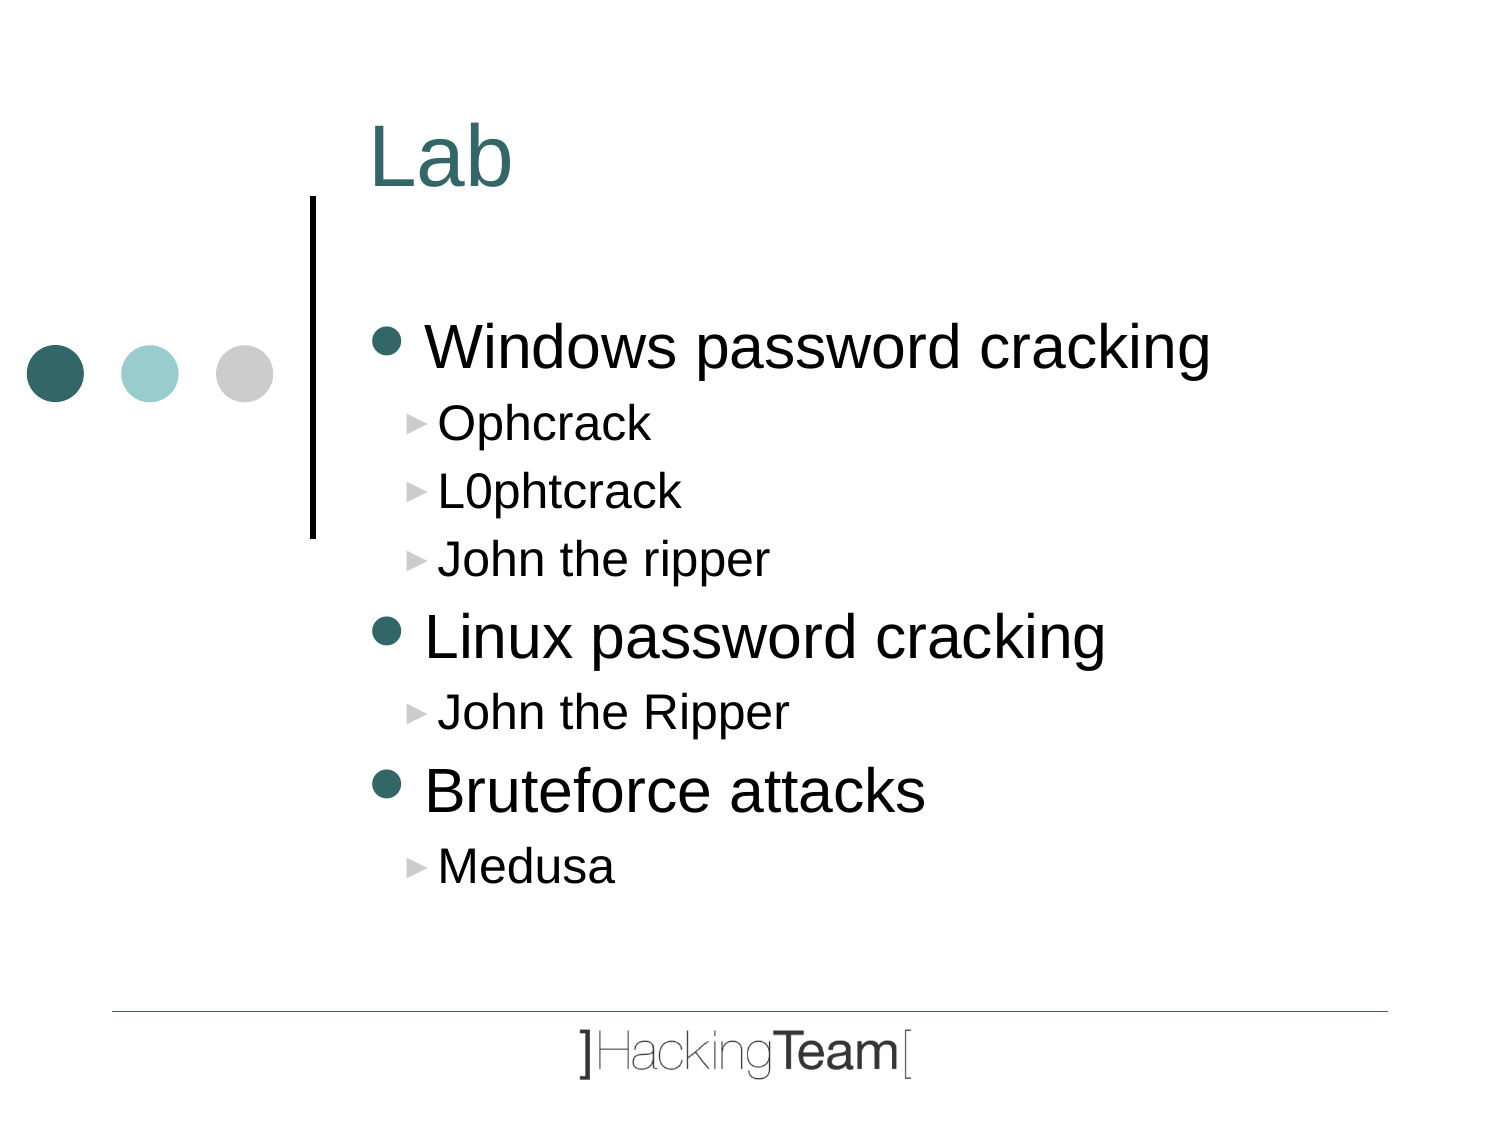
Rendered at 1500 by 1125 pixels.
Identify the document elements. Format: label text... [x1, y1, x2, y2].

list Windows password cracking Ophcrack L0phtcrack John the ripper Linux password cracking John the Ripper Bruteforce attacks Medusa [249, 312, 1401, 1041]
picture [574, 1041, 916, 1084]
title Lab [249, 38, 1401, 275]
